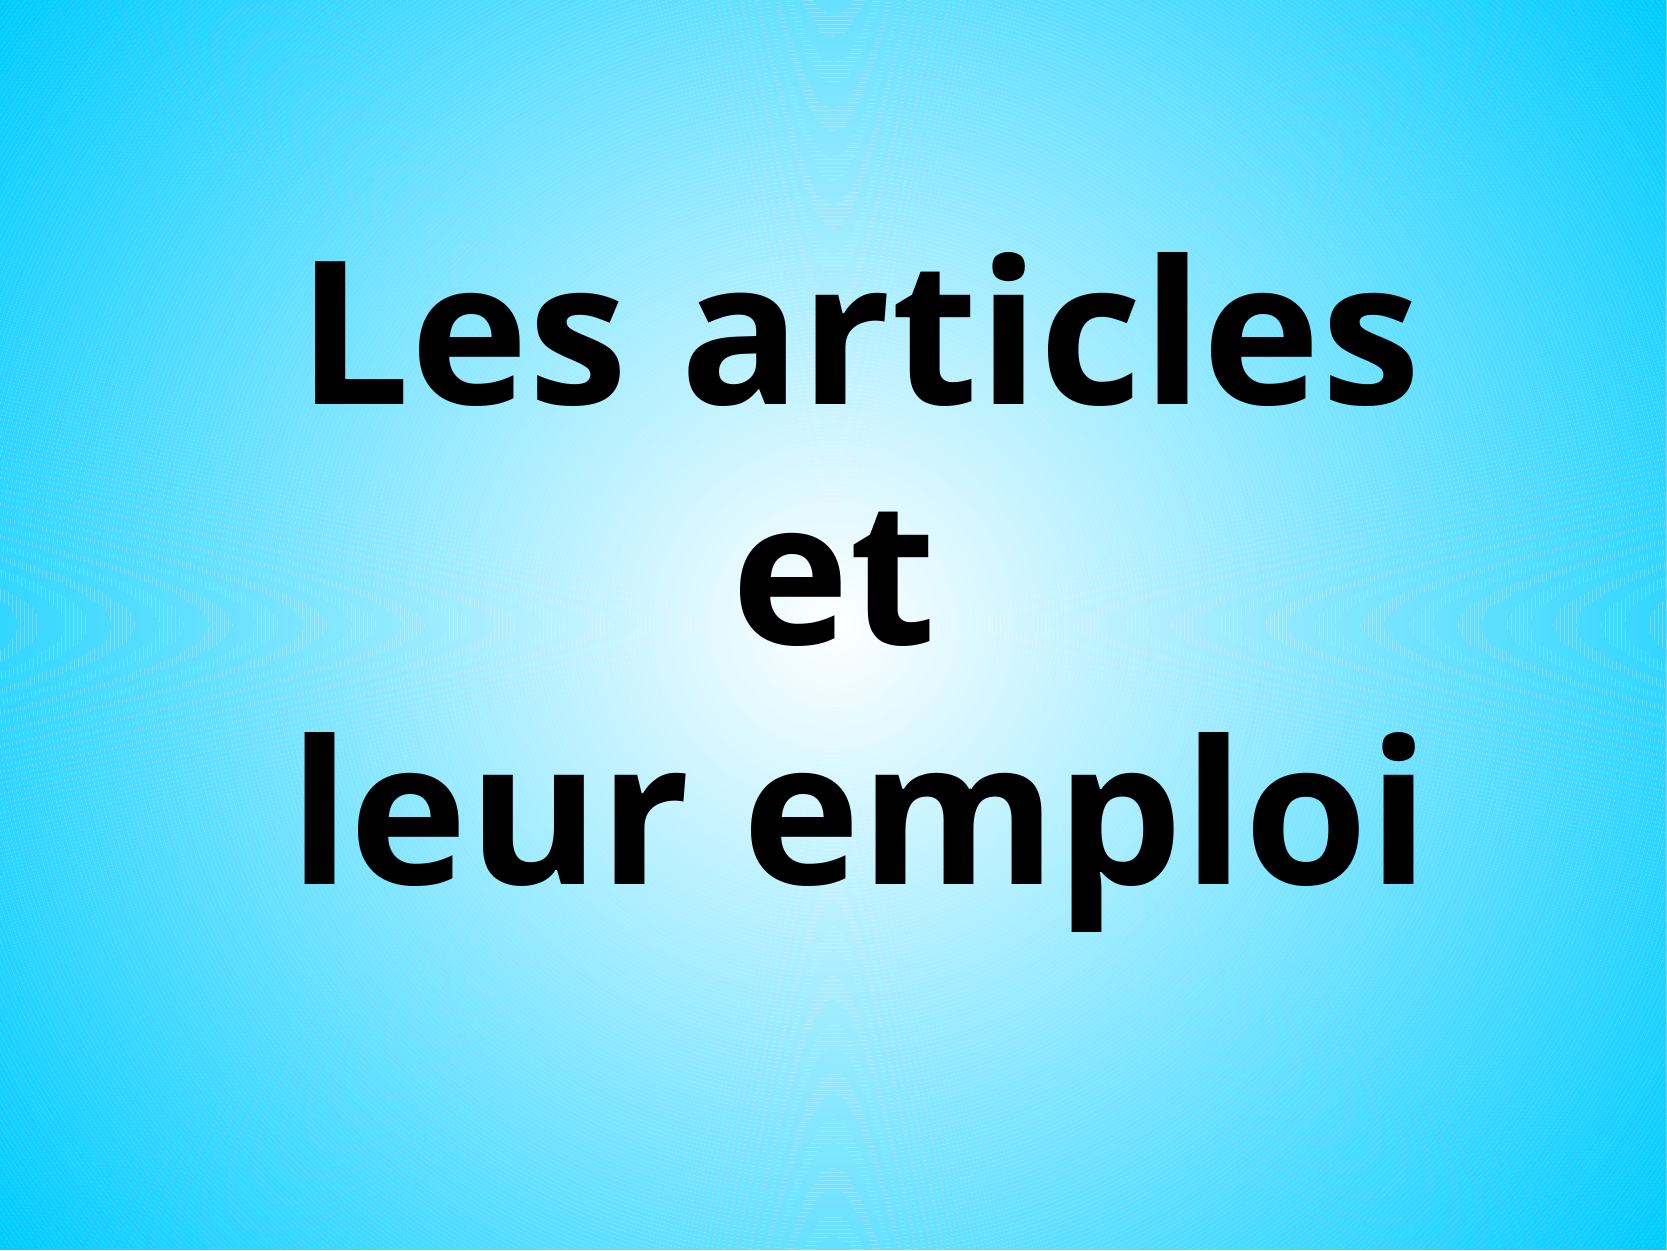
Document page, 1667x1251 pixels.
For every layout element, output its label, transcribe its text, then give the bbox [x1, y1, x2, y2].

text_box Les articles et leur emploi [82, 196, 1637, 933]
